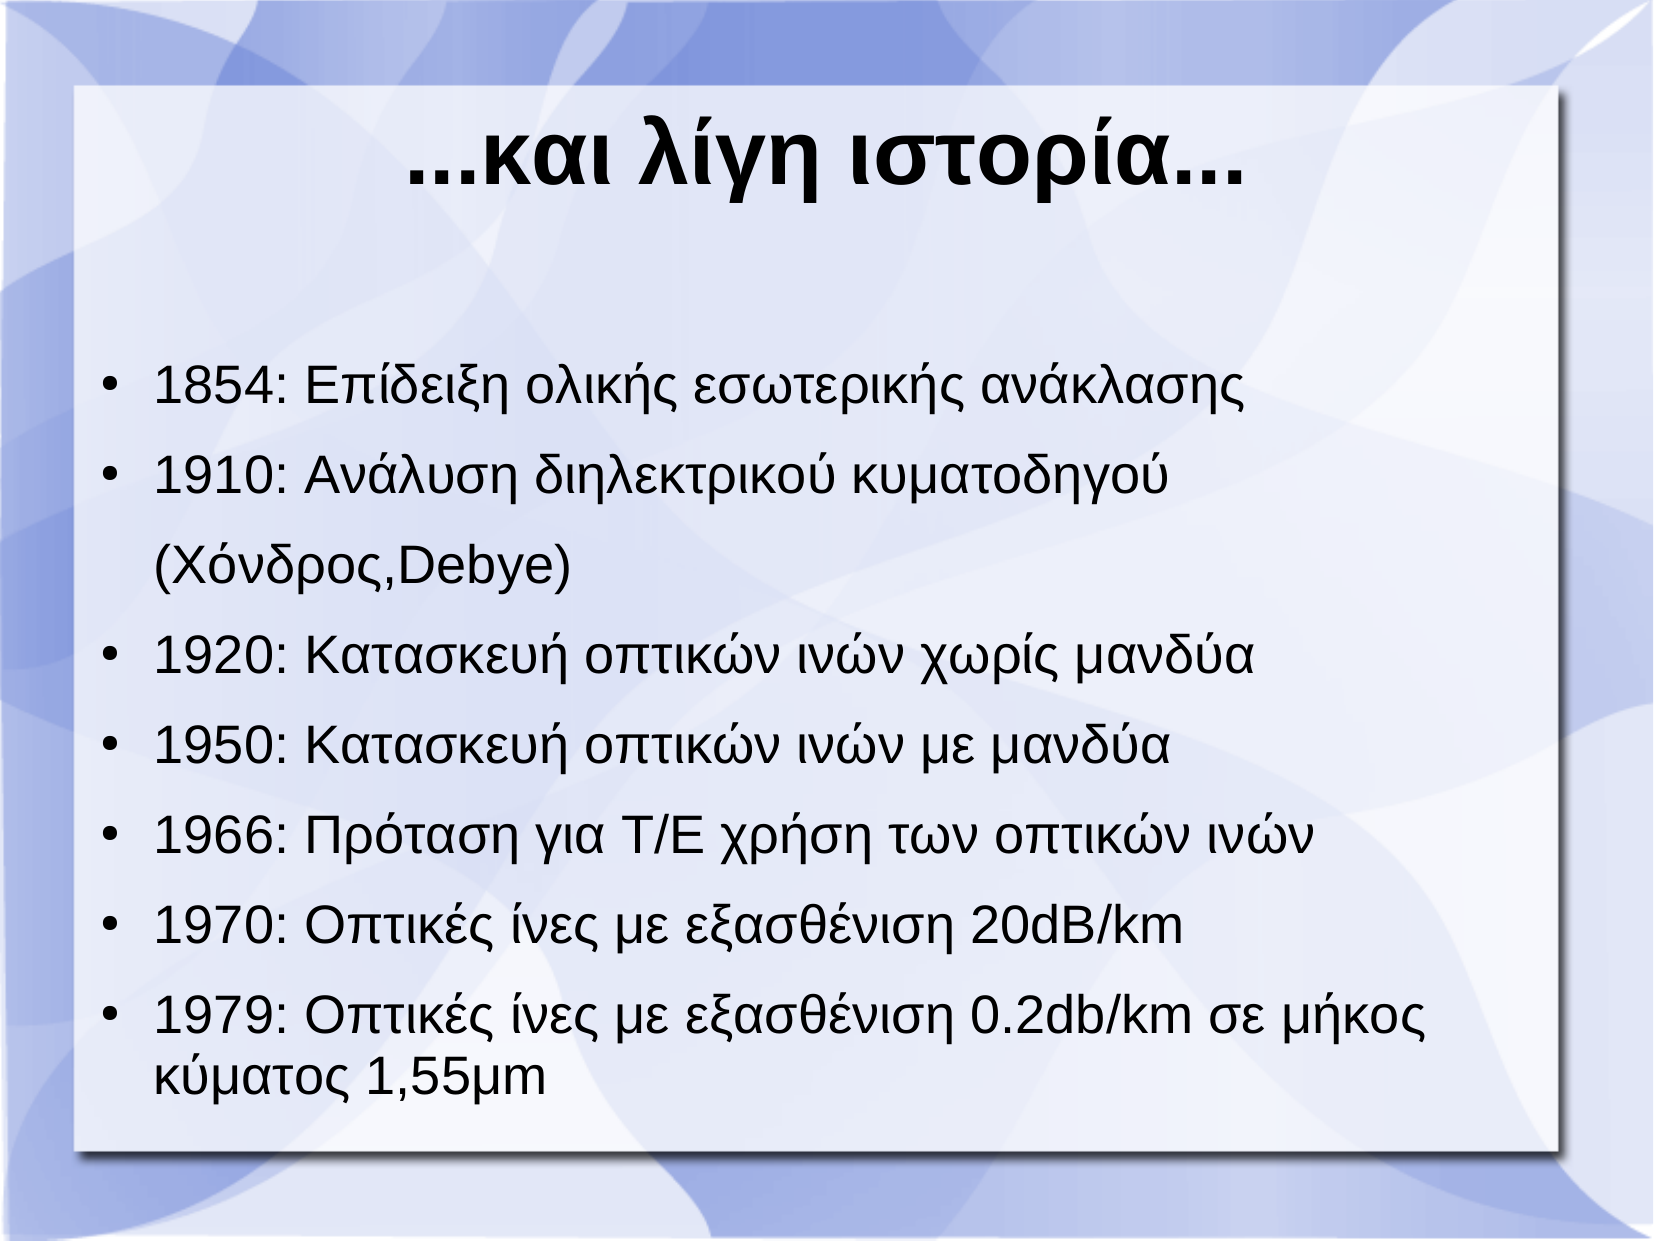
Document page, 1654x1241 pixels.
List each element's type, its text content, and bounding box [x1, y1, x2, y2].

list 1854: Επίδειξη ολικής εσωτερικής ανάκλασης 1910: Ανάλυση διηλεκτρικού κυματοδηγού (Χόνδρος,Debye) 1920: Κατασκευή οπτικών ινών χωρίς μανδύα 1950: Κατασκευή οπτικών ινών με μανδύα 1966: Πρόταση για Τ/Ε χρήση των οπτικών ινών 1970: Οπτικές ίνες με εξασθένιση 20dB/km 1979: Οπτικές ίνες με εξασθένιση 0.2db/km σε μήκος κύματος 1,55μm [82, 354, 1571, 1196]
title ...και λίγη ιστορία... [82, 56, 1571, 250]
picture [0, 0, 1654, 1241]
